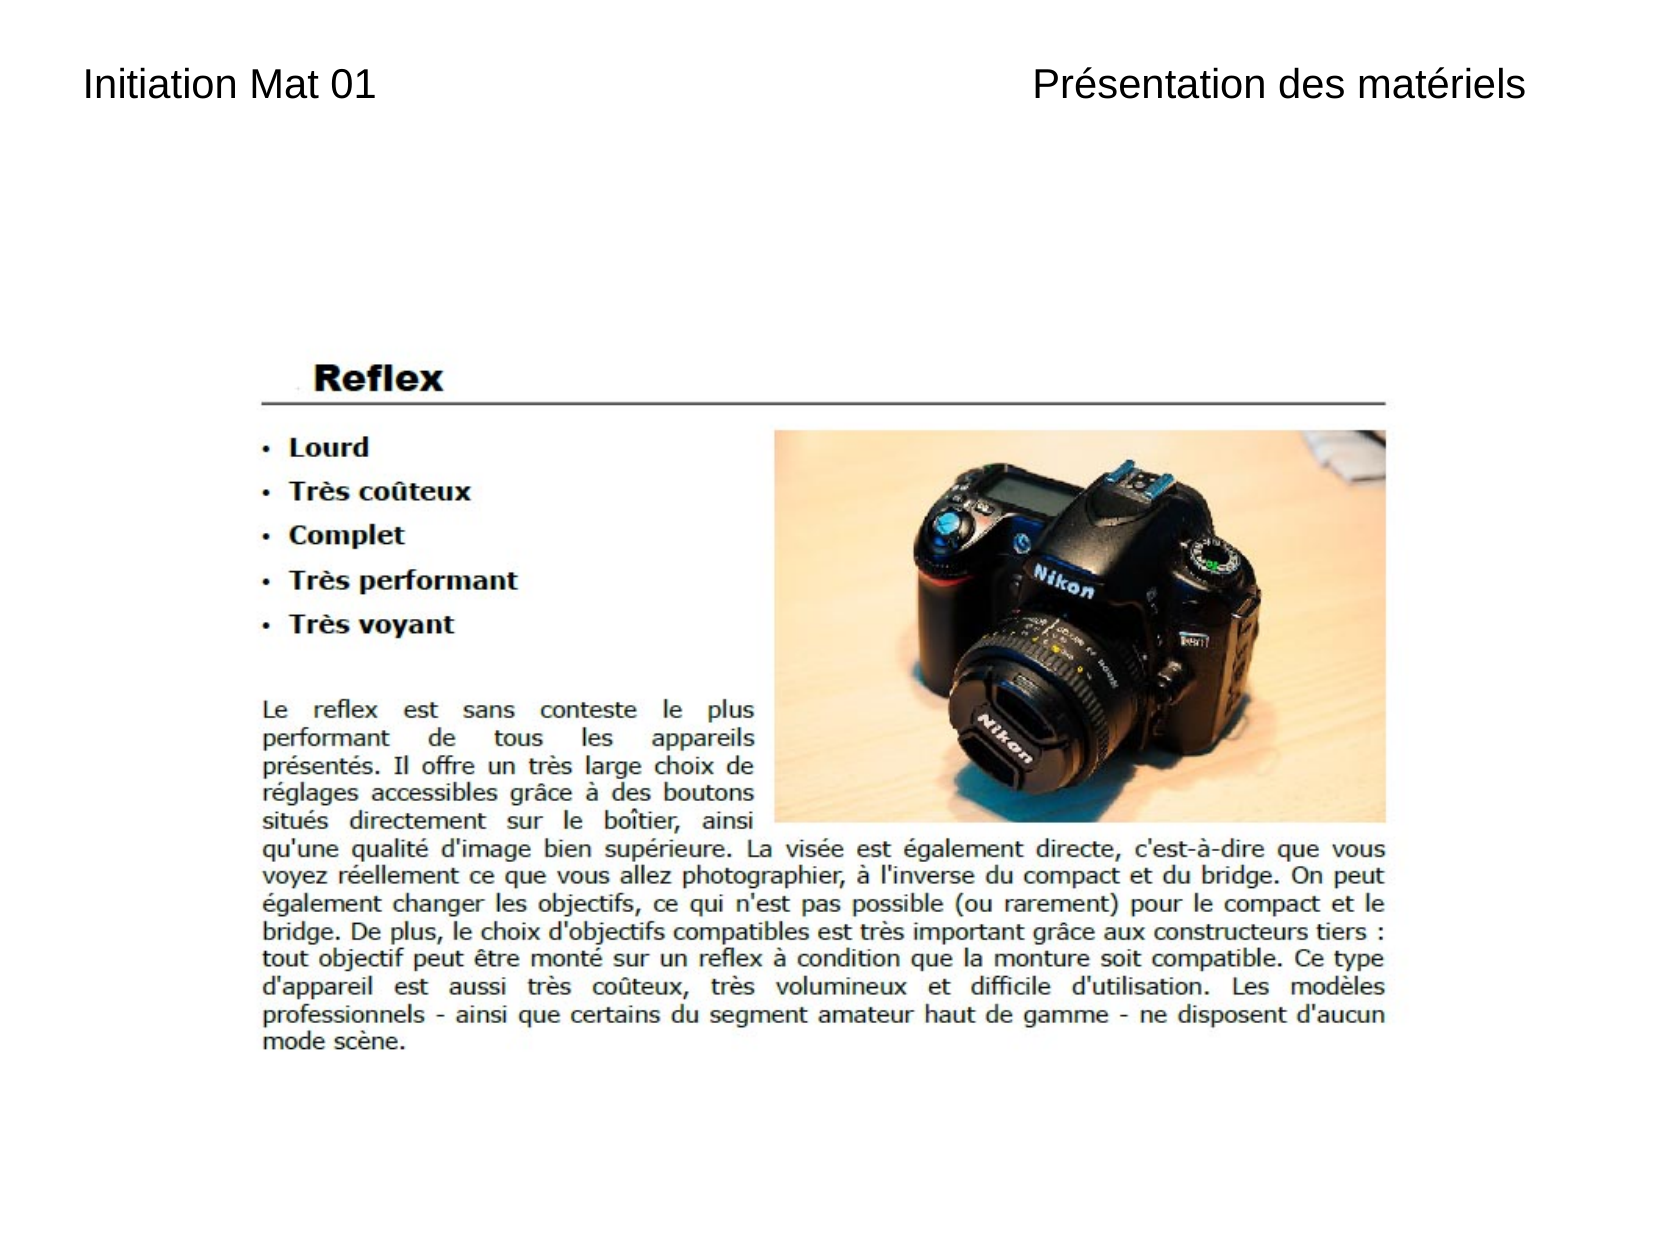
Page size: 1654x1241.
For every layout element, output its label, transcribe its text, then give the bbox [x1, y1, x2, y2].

title Initiation Mat 01 Présentation des matériels [82, 49, 1571, 119]
picture [107, 224, 1516, 1220]
